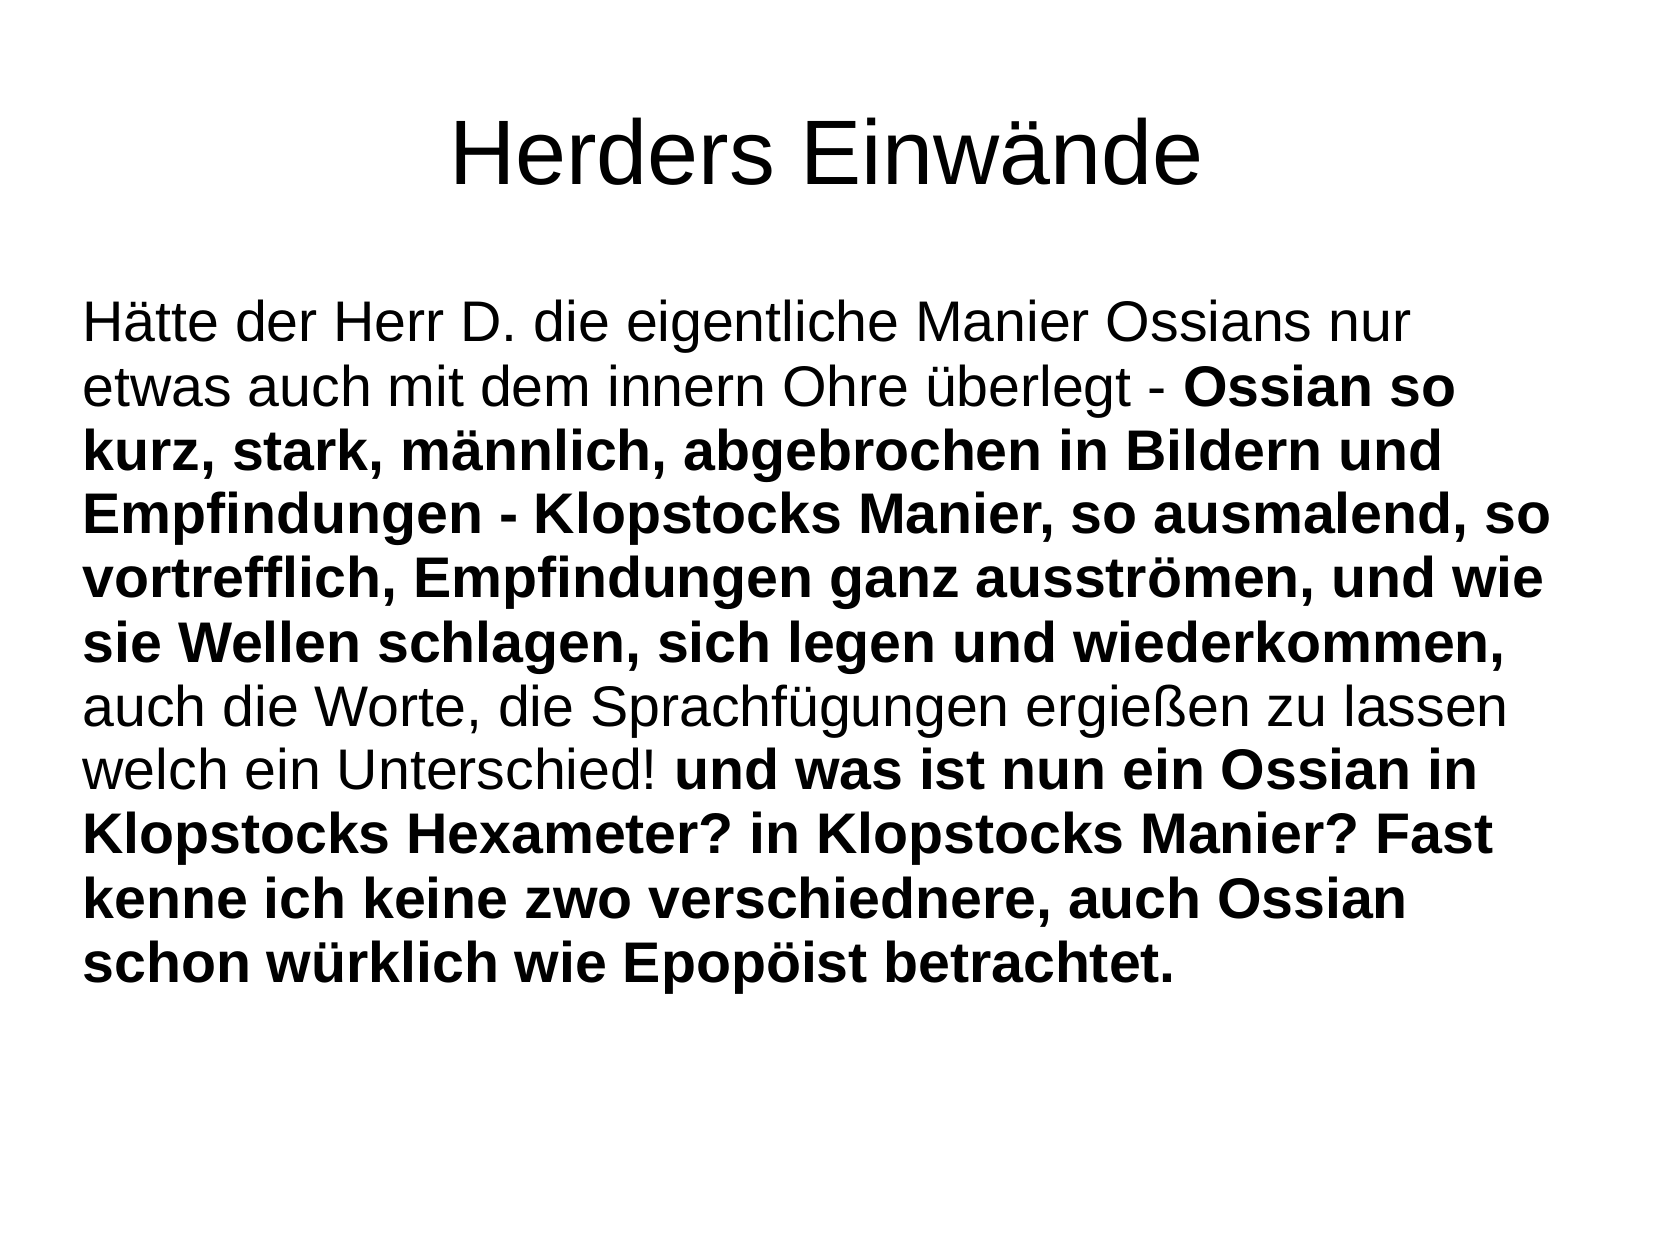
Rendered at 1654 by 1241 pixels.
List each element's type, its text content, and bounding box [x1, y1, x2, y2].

title Herders Einwände [82, 49, 1571, 257]
list Hätte der Herr D. die eigentliche Manier Ossians nur etwas auch mit dem innern Ohre überlegt - Ossian so kurz, stark, männlich, abgebrochen in Bildern und Empfindungen - Klopstocks Manier, so ausmalend, so vortrefflich, Empfindungen ganz ausströmen, und wie sie Wellen schlagen, sich legen und wiederkommen, auch die Worte, die Sprachfügungen ergießen zu lassen welch ein Unterschied! und was ist nun ein Ossian in Klopstocks Hexameter? in Klopstocks Manier? Fast kenne ich keine zwo verschiednere, auch Ossian schon würklich wie Epopöist betrachtet. [82, 290, 1571, 1010]
